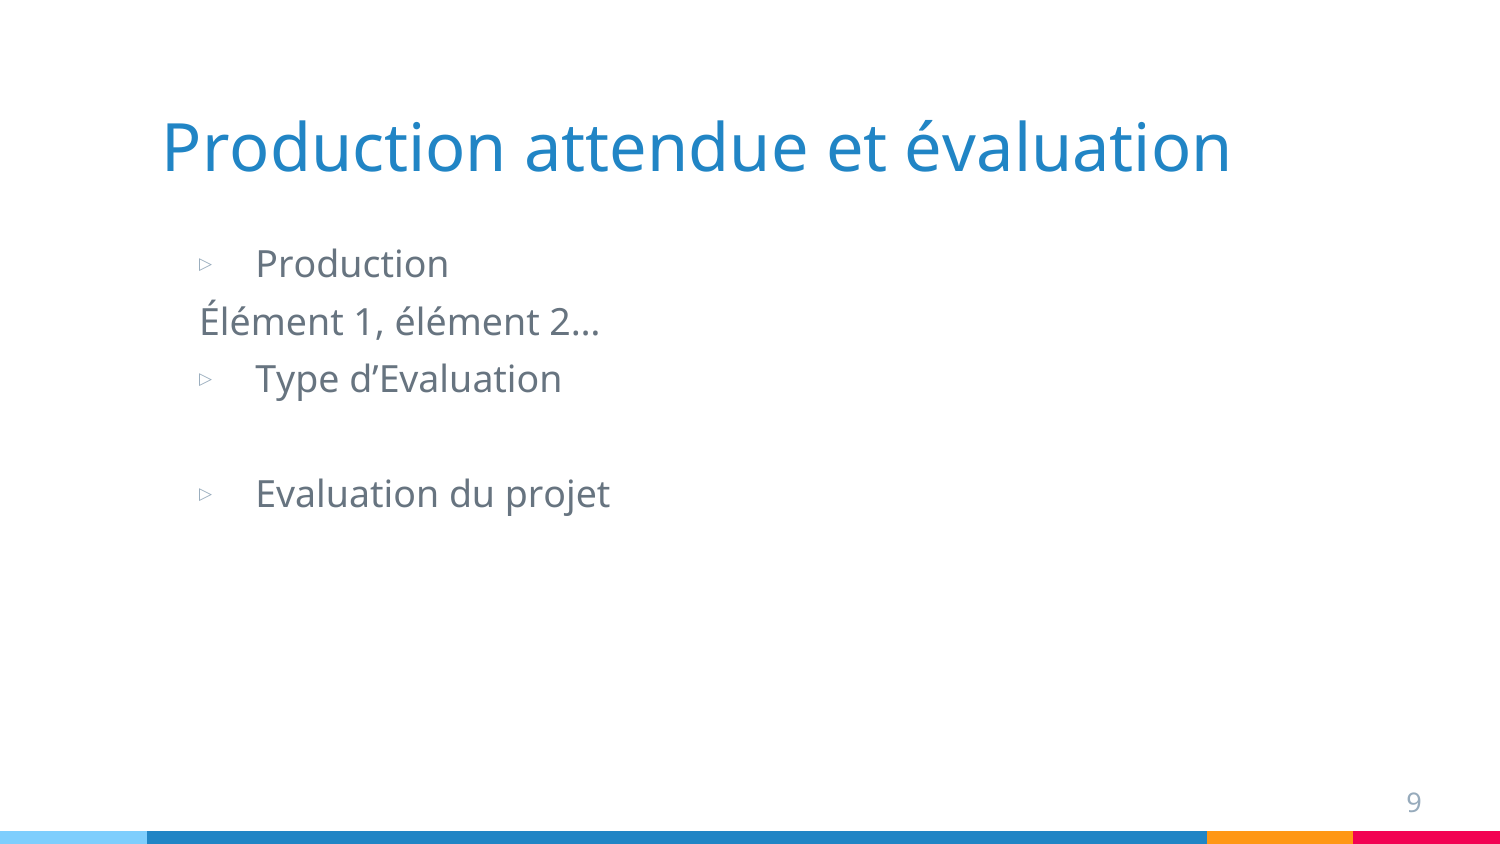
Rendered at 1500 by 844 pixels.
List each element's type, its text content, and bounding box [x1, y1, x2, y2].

title Production attendue et évaluation [146, 58, 1361, 200]
list Production Élément 1, élément 2… Type d’Evaluation Evaluation du projet [146, 225, 1392, 809]
text_box 9 [1391, 770, 1482, 822]
